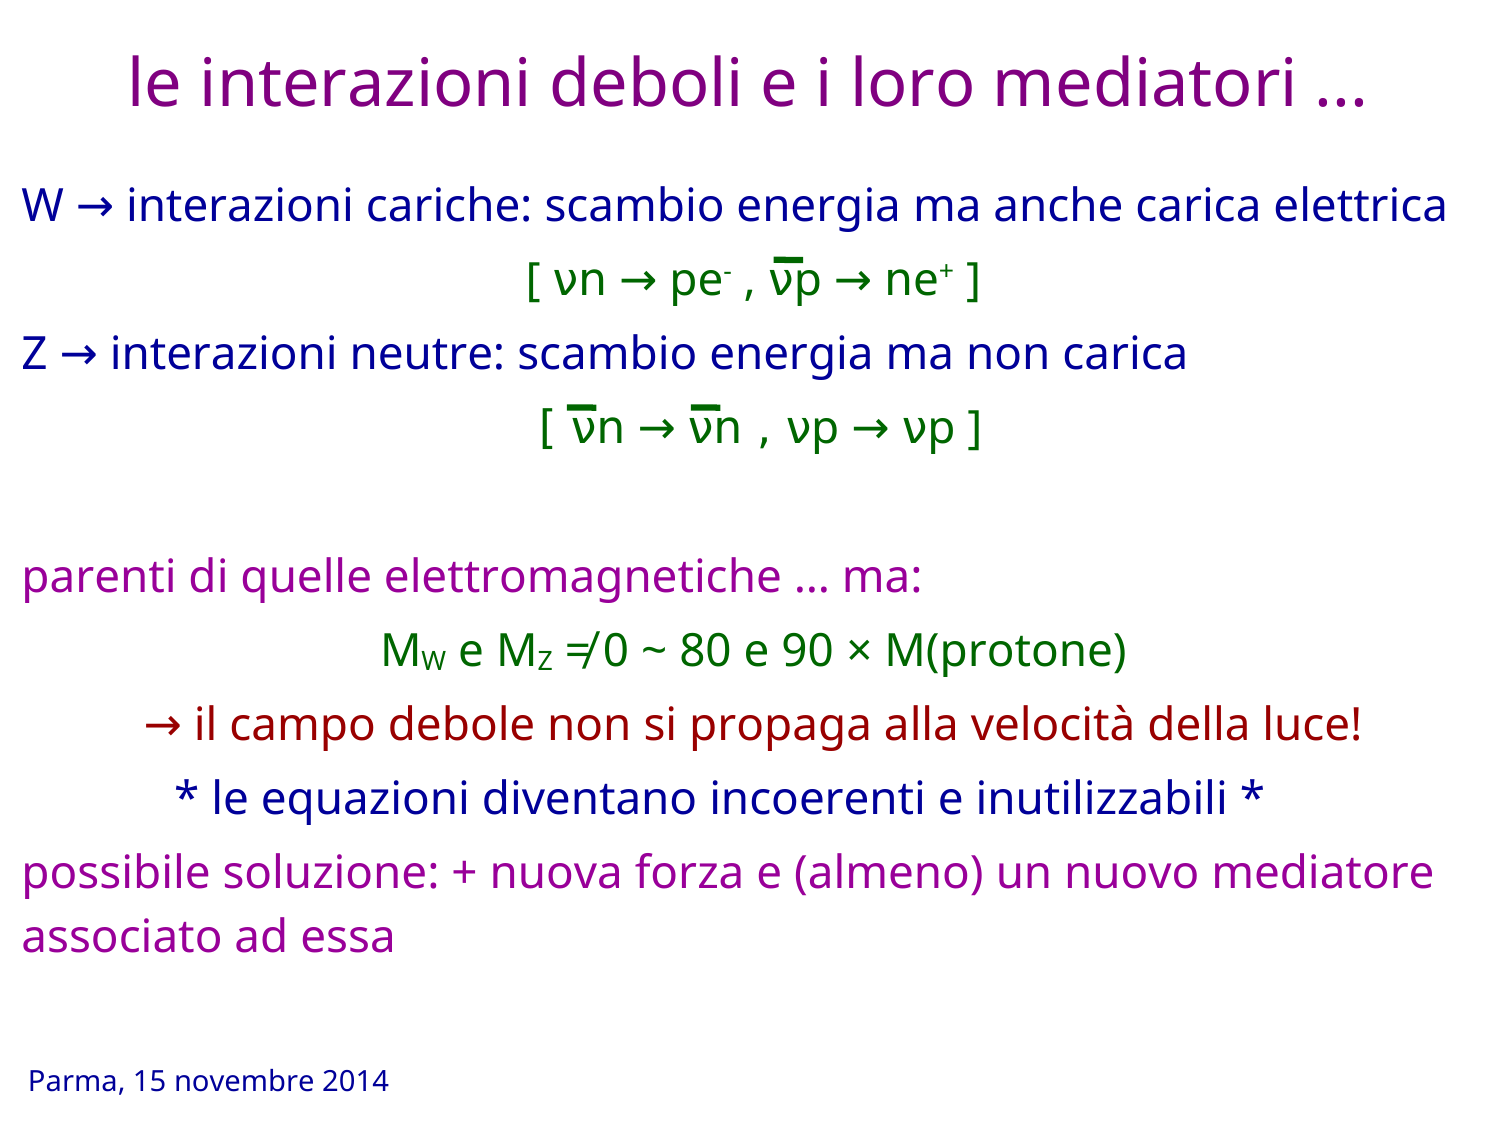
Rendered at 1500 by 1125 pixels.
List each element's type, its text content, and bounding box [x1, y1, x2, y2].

text_box le interazioni deboli e i loro mediatori ... [75, 0, 1424, 148]
text_box W → interazioni cariche: scambio energia ma anche carica elettrica [ νn → pe- , νp → ne+ ] Z → interazioni neutre: scambio energia ma non carica [ νn → νn , νp → νp ] parenti di quelle elettromagnetiche … ma: MW e MZ ≠ 0 ~ 80 e 90 × M(protone) → il campo debole non si propaga alla velocità della luce! * le equazioni diventano incoerenti e inutilizzabili * possibile soluzione: + nuova forza e (almeno) un nuovo mediatore associato ad essa [6, 159, 1500, 1028]
